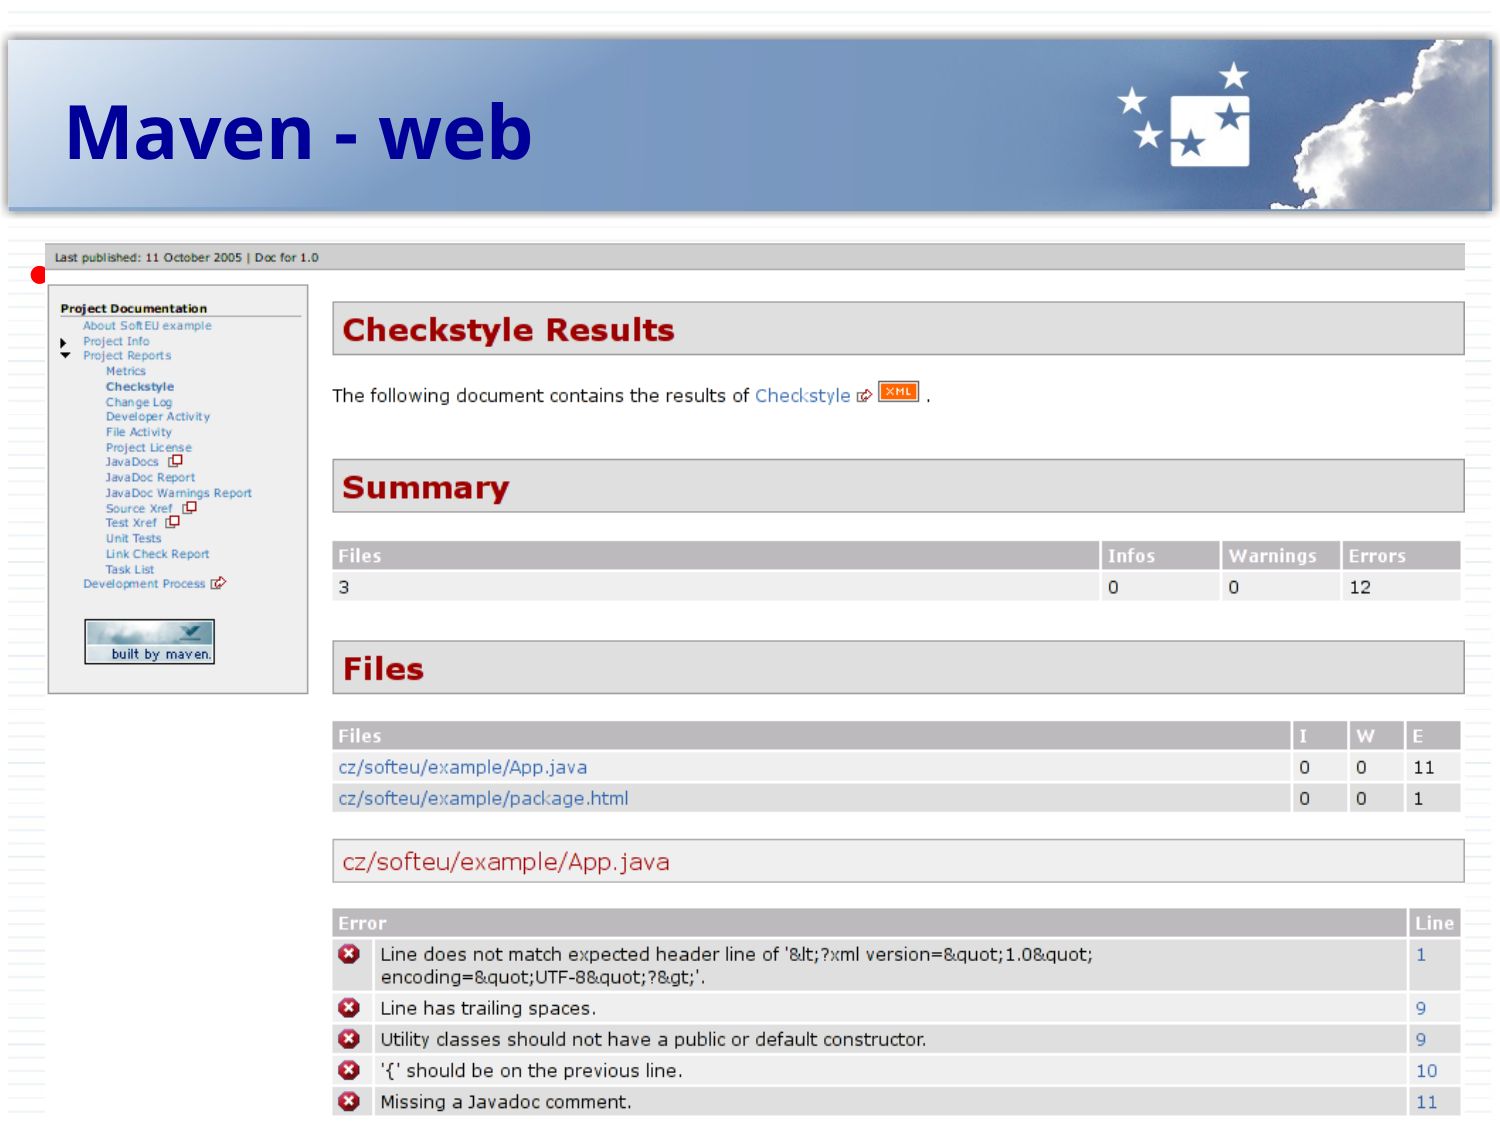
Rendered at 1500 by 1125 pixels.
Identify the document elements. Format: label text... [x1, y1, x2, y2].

title Maven - web [63, 26, 1414, 229]
list [28, 231, 1480, 1060]
picture [0, 0, 1500, 1125]
